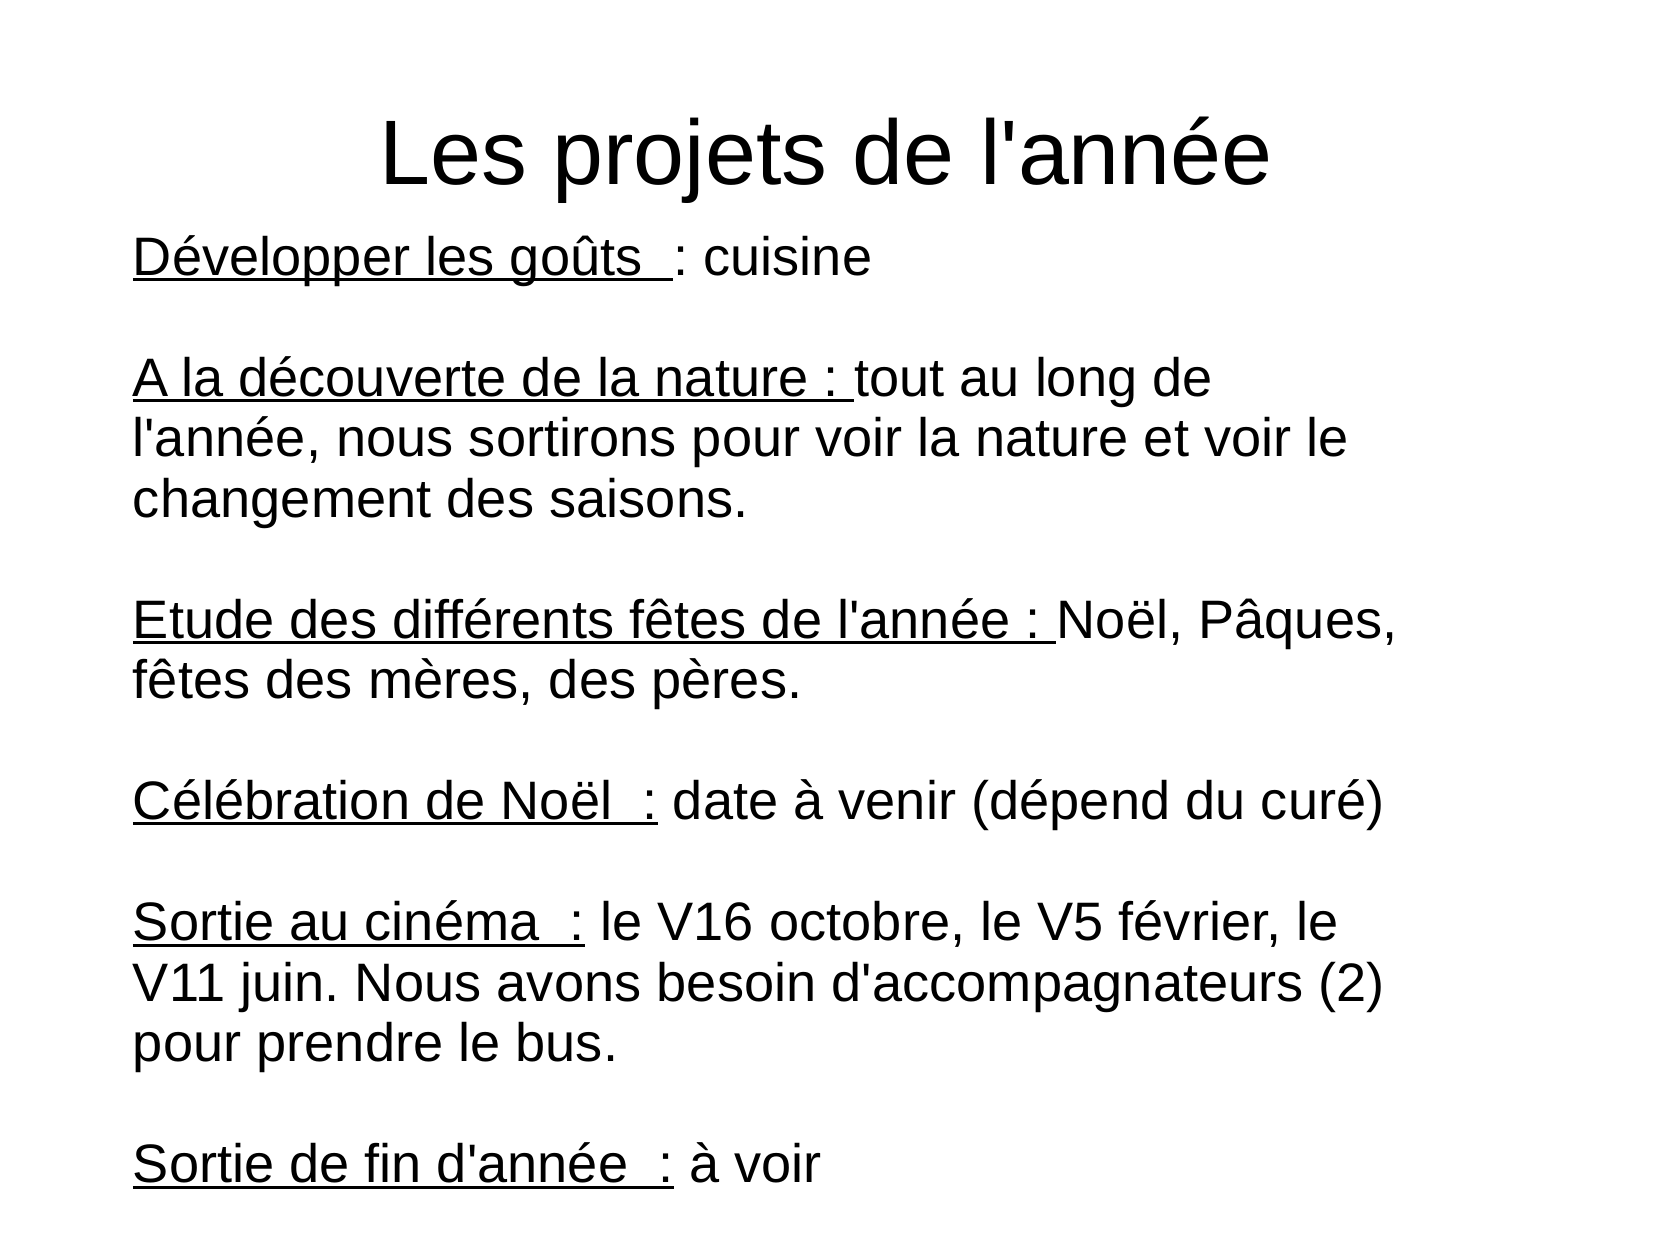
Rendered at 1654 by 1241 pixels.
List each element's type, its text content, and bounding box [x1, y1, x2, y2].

title Les projets de l'année [82, 49, 1571, 257]
text_box Développer les goûts : cuisine A la découverte de la nature : tout au long de l'année, nous sortirons pour voir la nature et voir le changement des saisons. Etude des différents fêtes de l'année : Noël, Pâques, fêtes des mères, des pères. Célébration de Noël : date à venir (dépend du curé) Sortie au cinéma : le V16 octobre, le V5 février, le V11 juin. Nous avons besoin d'accompagnateurs (2) pour prendre le bus. Sortie de fin d'année : à voir [118, 218, 1430, 1202]
